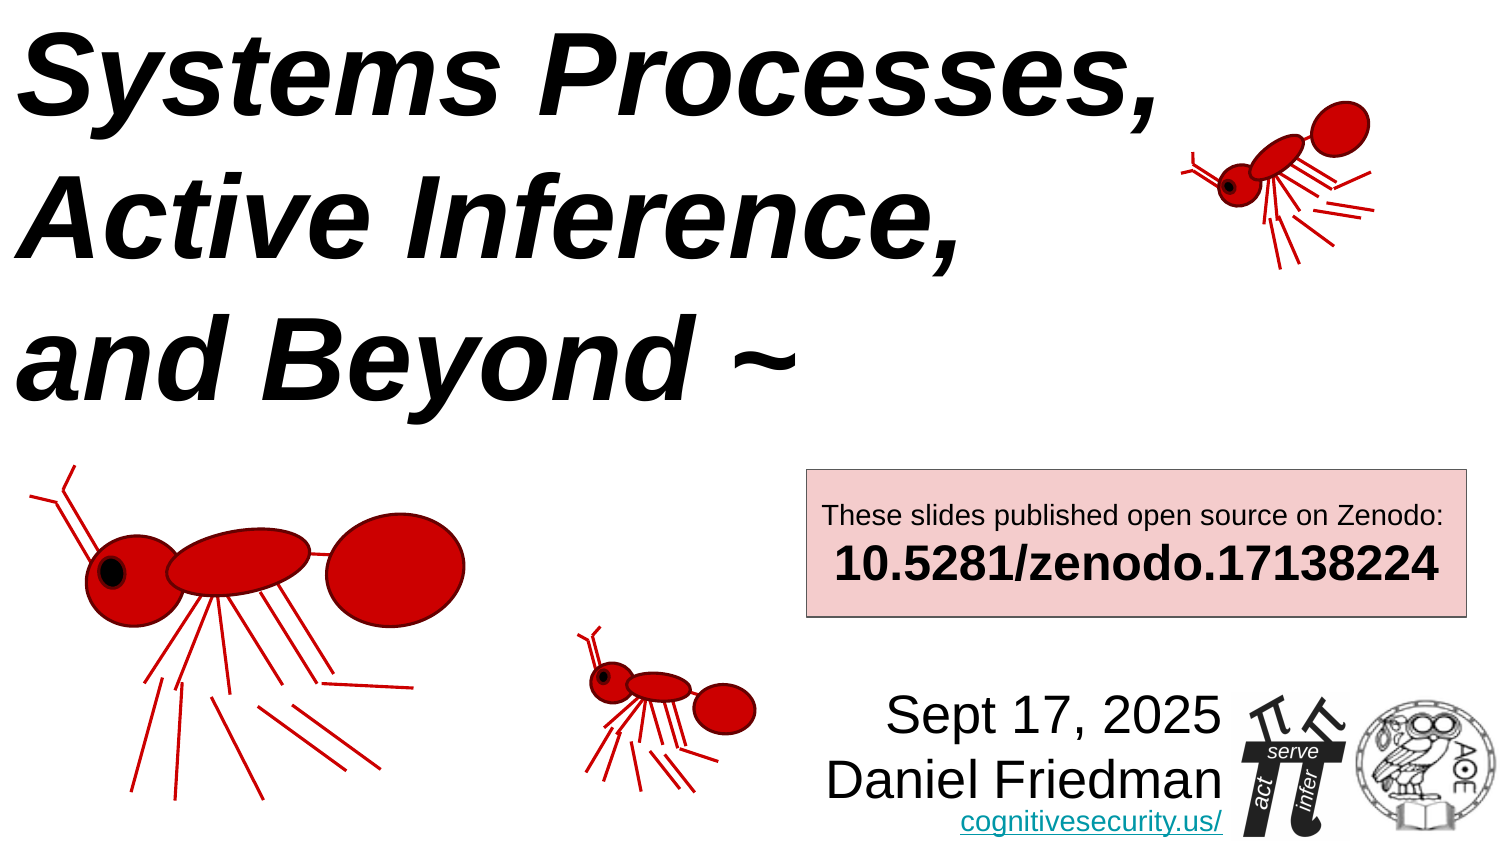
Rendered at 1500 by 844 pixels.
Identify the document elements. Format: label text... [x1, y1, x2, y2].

text_box [86, 529, 310, 627]
text_box [1311, 102, 1369, 157]
text_box Sept 17, 2025 Daniel Friedman [797, 670, 1233, 819]
text_box [1218, 135, 1304, 206]
text_box cognitivesecurity.us/ [945, 787, 1438, 844]
text_box [693, 684, 755, 734]
picture [1231, 691, 1500, 840]
text_box These slides published open source on Zenodo: 10.5281/zenodo.17138224 [806, 469, 1467, 618]
text_box Systems Processes, Active Inference, and Beyond ~ [7, 0, 1500, 434]
text_box [590, 663, 691, 703]
text_box [326, 514, 464, 627]
